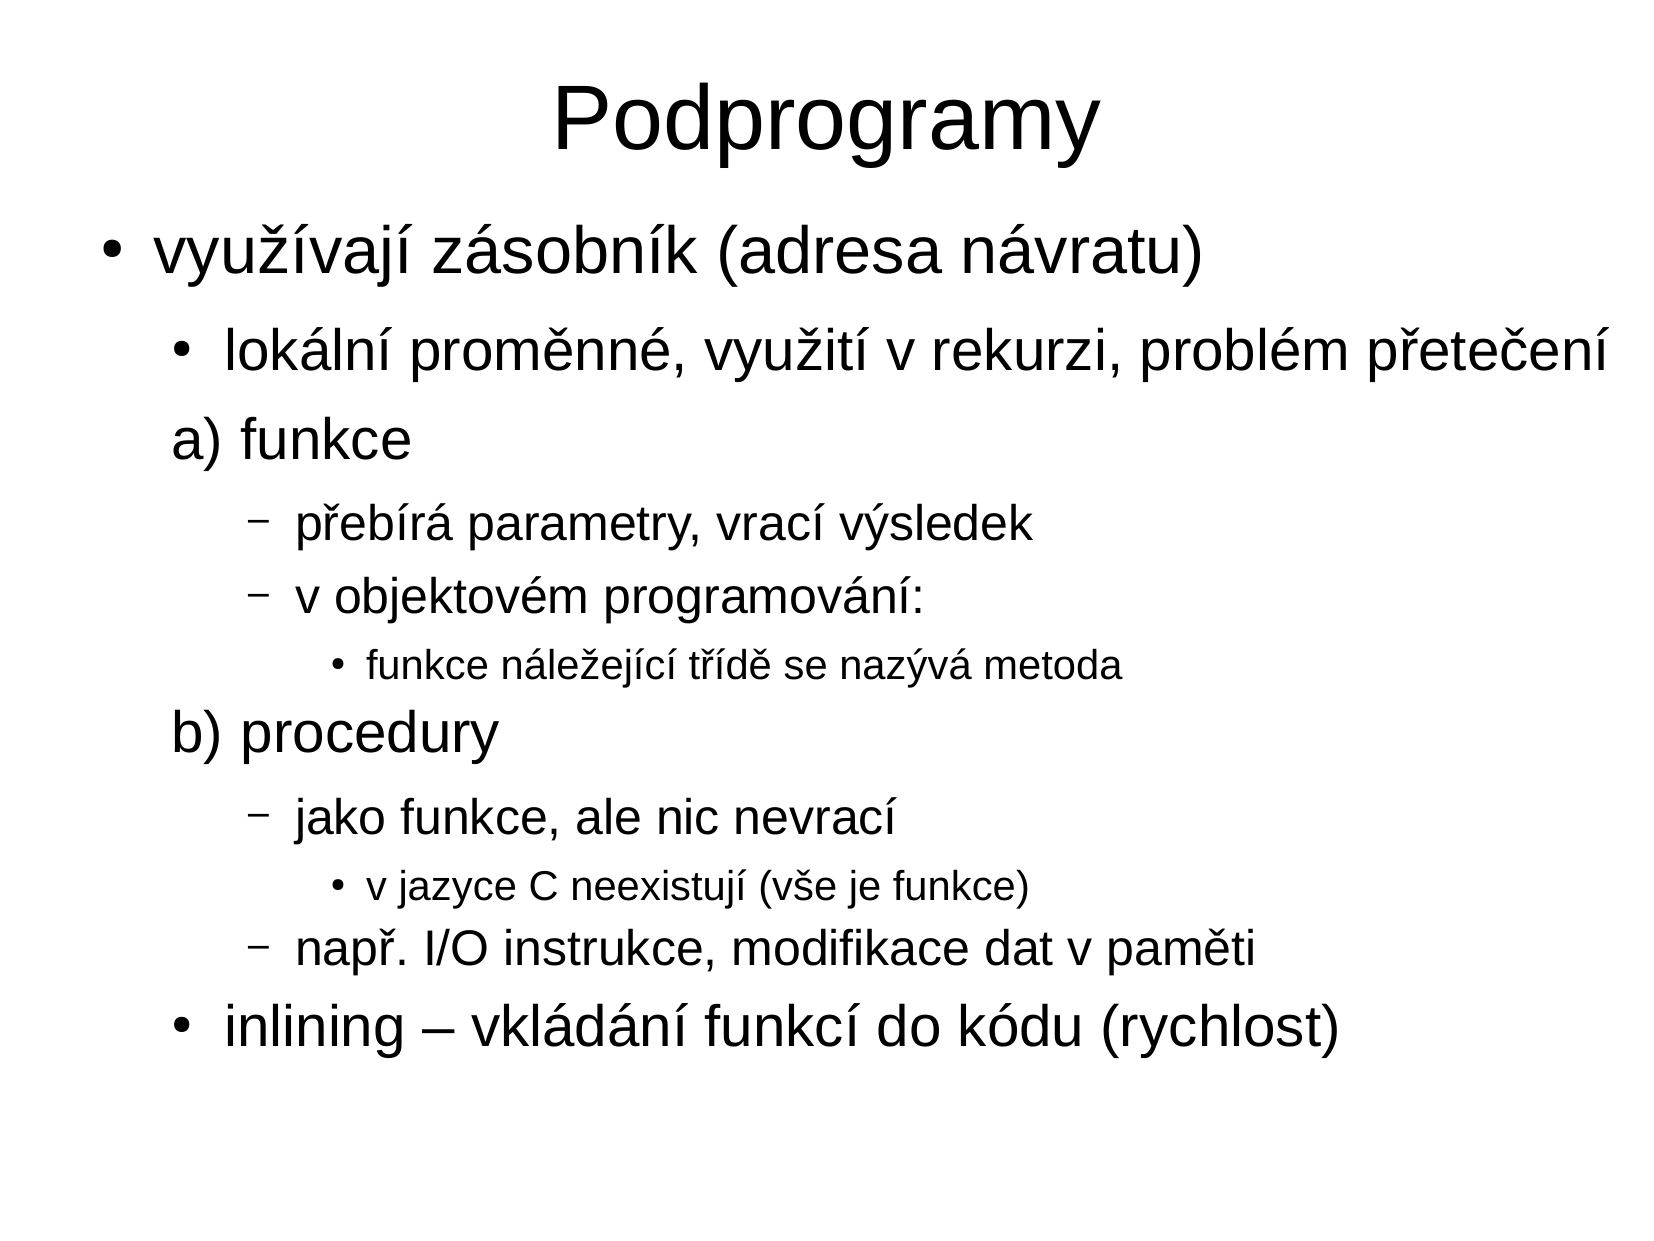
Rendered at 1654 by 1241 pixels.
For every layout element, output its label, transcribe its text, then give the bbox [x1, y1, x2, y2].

title Podprogramy [82, 21, 1571, 213]
list využívají zásobník (adresa návratu) lokální proměnné, využití v rekurzi, problém přetečení funkce přebírá parametry, vrací výsledek v objektovém programování: funkce náležející třídě se nazývá metoda procedury jako funkce, ale nic nevrací v jazyce C neexistují (vše je funkce) např. I/O instrukce, modifikace dat v paměti inlining – vkládání funkcí do kódu (rychlost) [82, 213, 1654, 1192]
